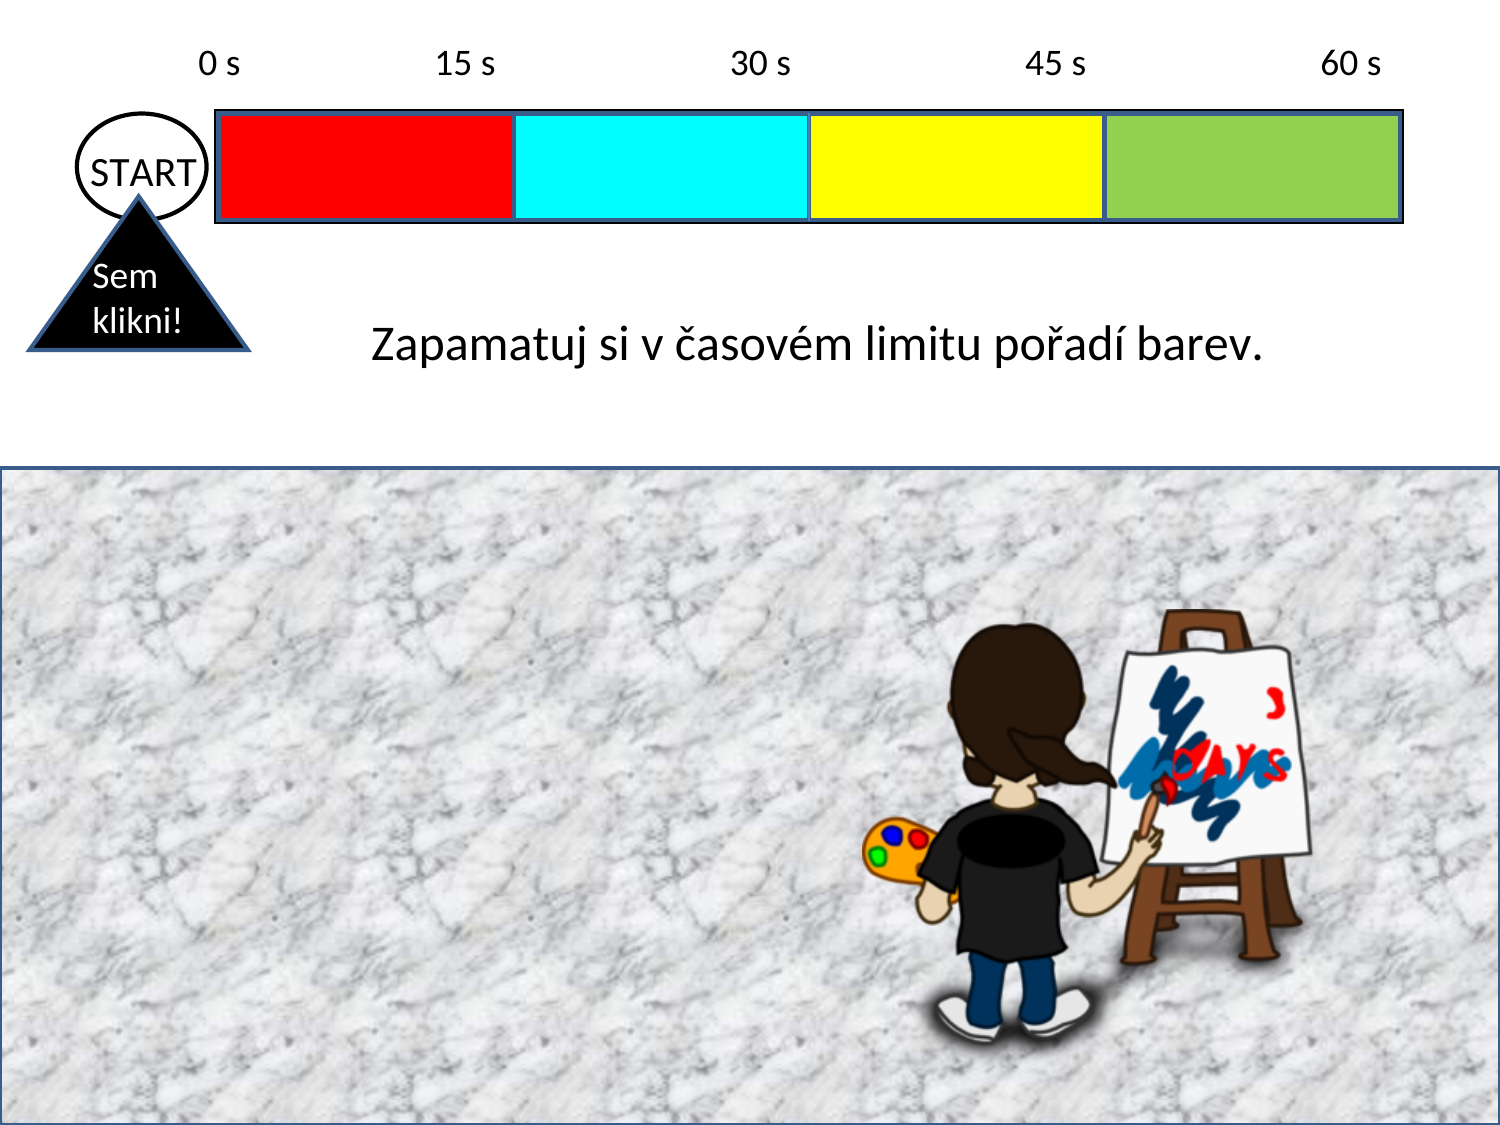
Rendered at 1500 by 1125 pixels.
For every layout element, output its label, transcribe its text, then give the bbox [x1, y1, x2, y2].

text_box 0 s [183, 30, 256, 92]
text_box 60 s [1305, 30, 1397, 92]
text_box 30 s [715, 30, 806, 92]
text_box [810, 113, 1400, 220]
picture [862, 609, 1328, 1070]
text_box 45 s [1010, 30, 1102, 92]
text_box [105, 196, 172, 243]
text_box [218, 113, 808, 220]
text_box Zapamatuj si v časovém limitu pořadí barev. [356, 302, 1280, 379]
text_box [29, 281, 248, 351]
text_box 15 s [419, 30, 511, 92]
text_box [0, 467, 1500, 1125]
text_box Sem klikni! [77, 243, 199, 349]
text_box START [75, 137, 212, 203]
